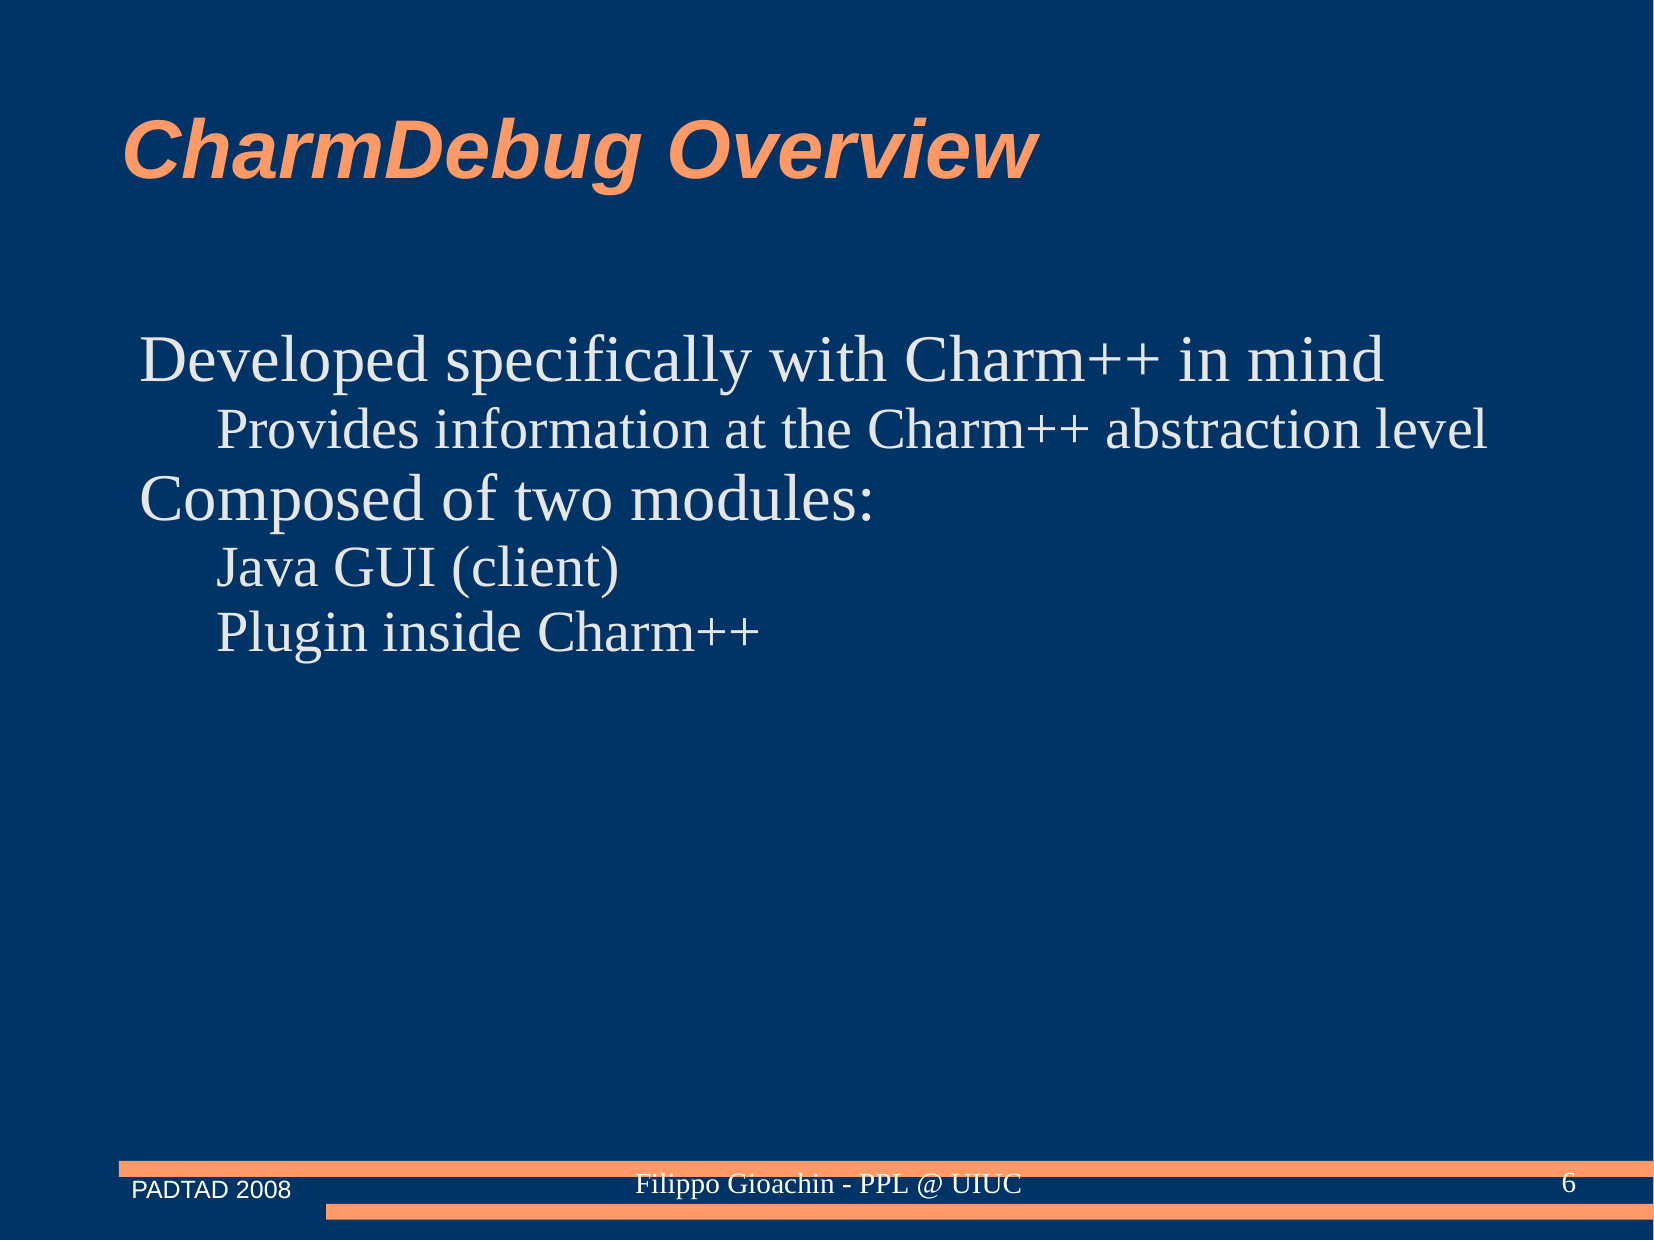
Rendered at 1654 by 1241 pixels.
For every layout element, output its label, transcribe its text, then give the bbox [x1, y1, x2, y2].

list Developed specifically with Charm++ in mind Provides information at the Charm++ abstraction level Composed of two modules: Java GUI (client) Plugin inside Charm++ [121, 322, 1561, 1133]
title CharmDebug Overview [121, 46, 1534, 254]
